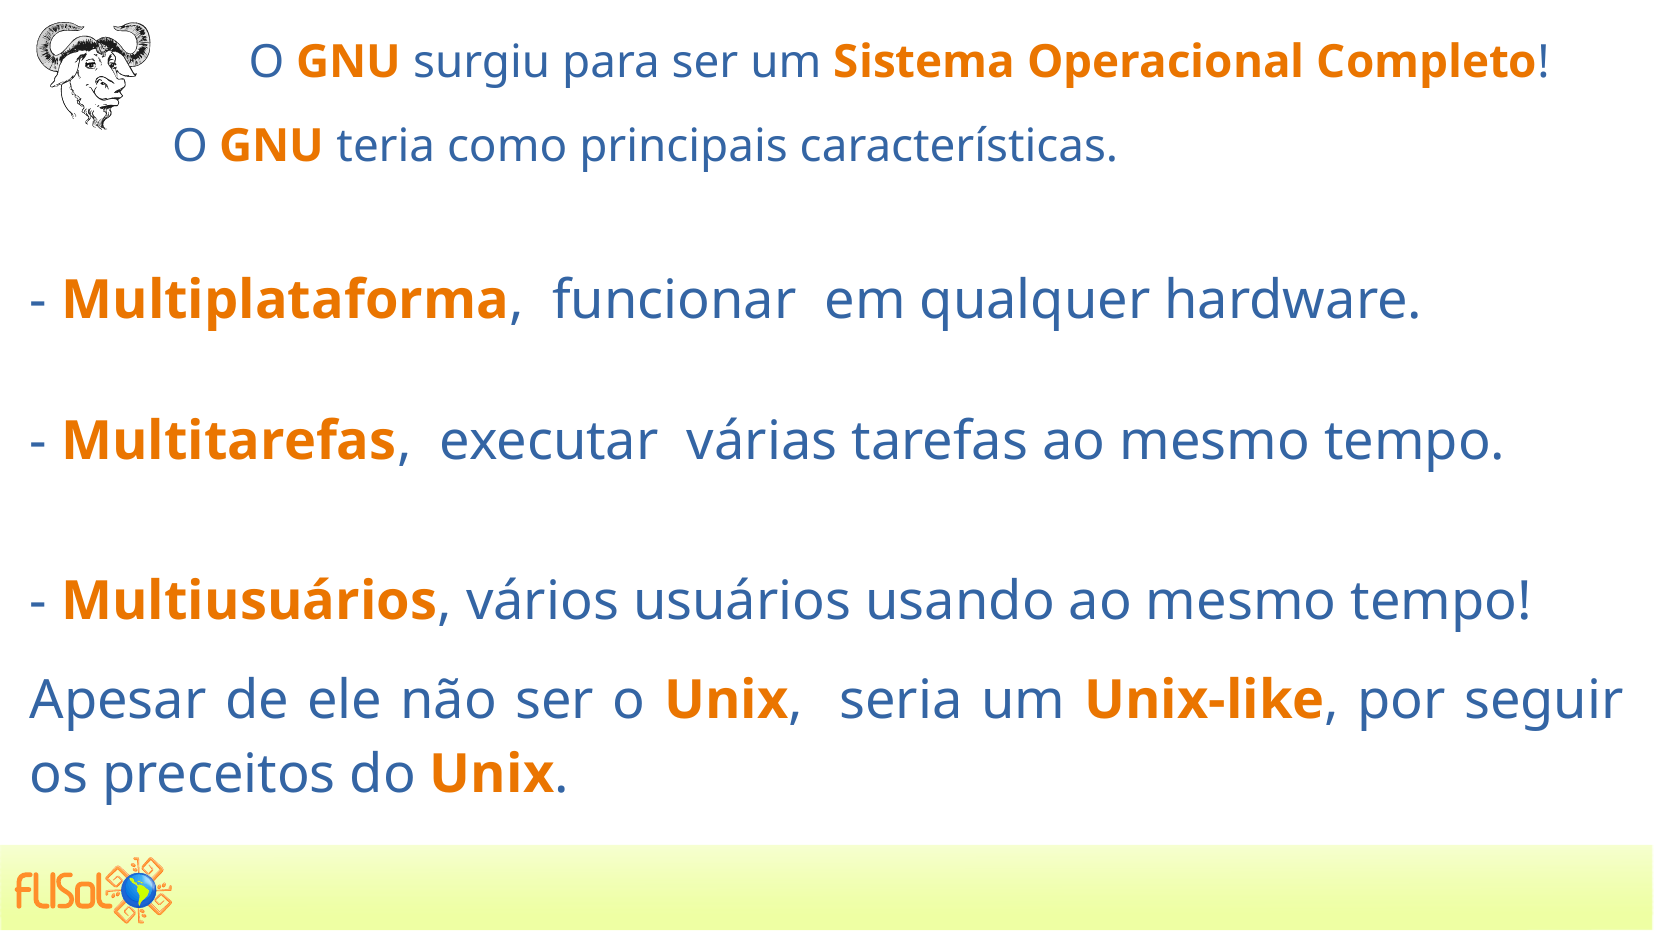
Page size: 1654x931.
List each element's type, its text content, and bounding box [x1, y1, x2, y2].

text_box - Multiusuários, vários usuários usando ao mesmo tempo! [29, 564, 1625, 632]
text_box Apesar de ele não ser o Unix, seria um Unix-like, por seguir os preceitos do Unix. [29, 673, 1625, 796]
text_box O GNU surgiu para ser um Sistema Operacional Completo! [200, 34, 1654, 86]
text_box - Multiplataforma, funcionar em qualquer hardware. [29, 263, 1625, 331]
text_box - Multitarefas, executar várias tarefas ao mesmo tempo. [29, 405, 1625, 473]
text_box O GNU teria como principais características. [124, 118, 1654, 170]
picture [29, 12, 165, 148]
text_box [0, 844, 1654, 931]
